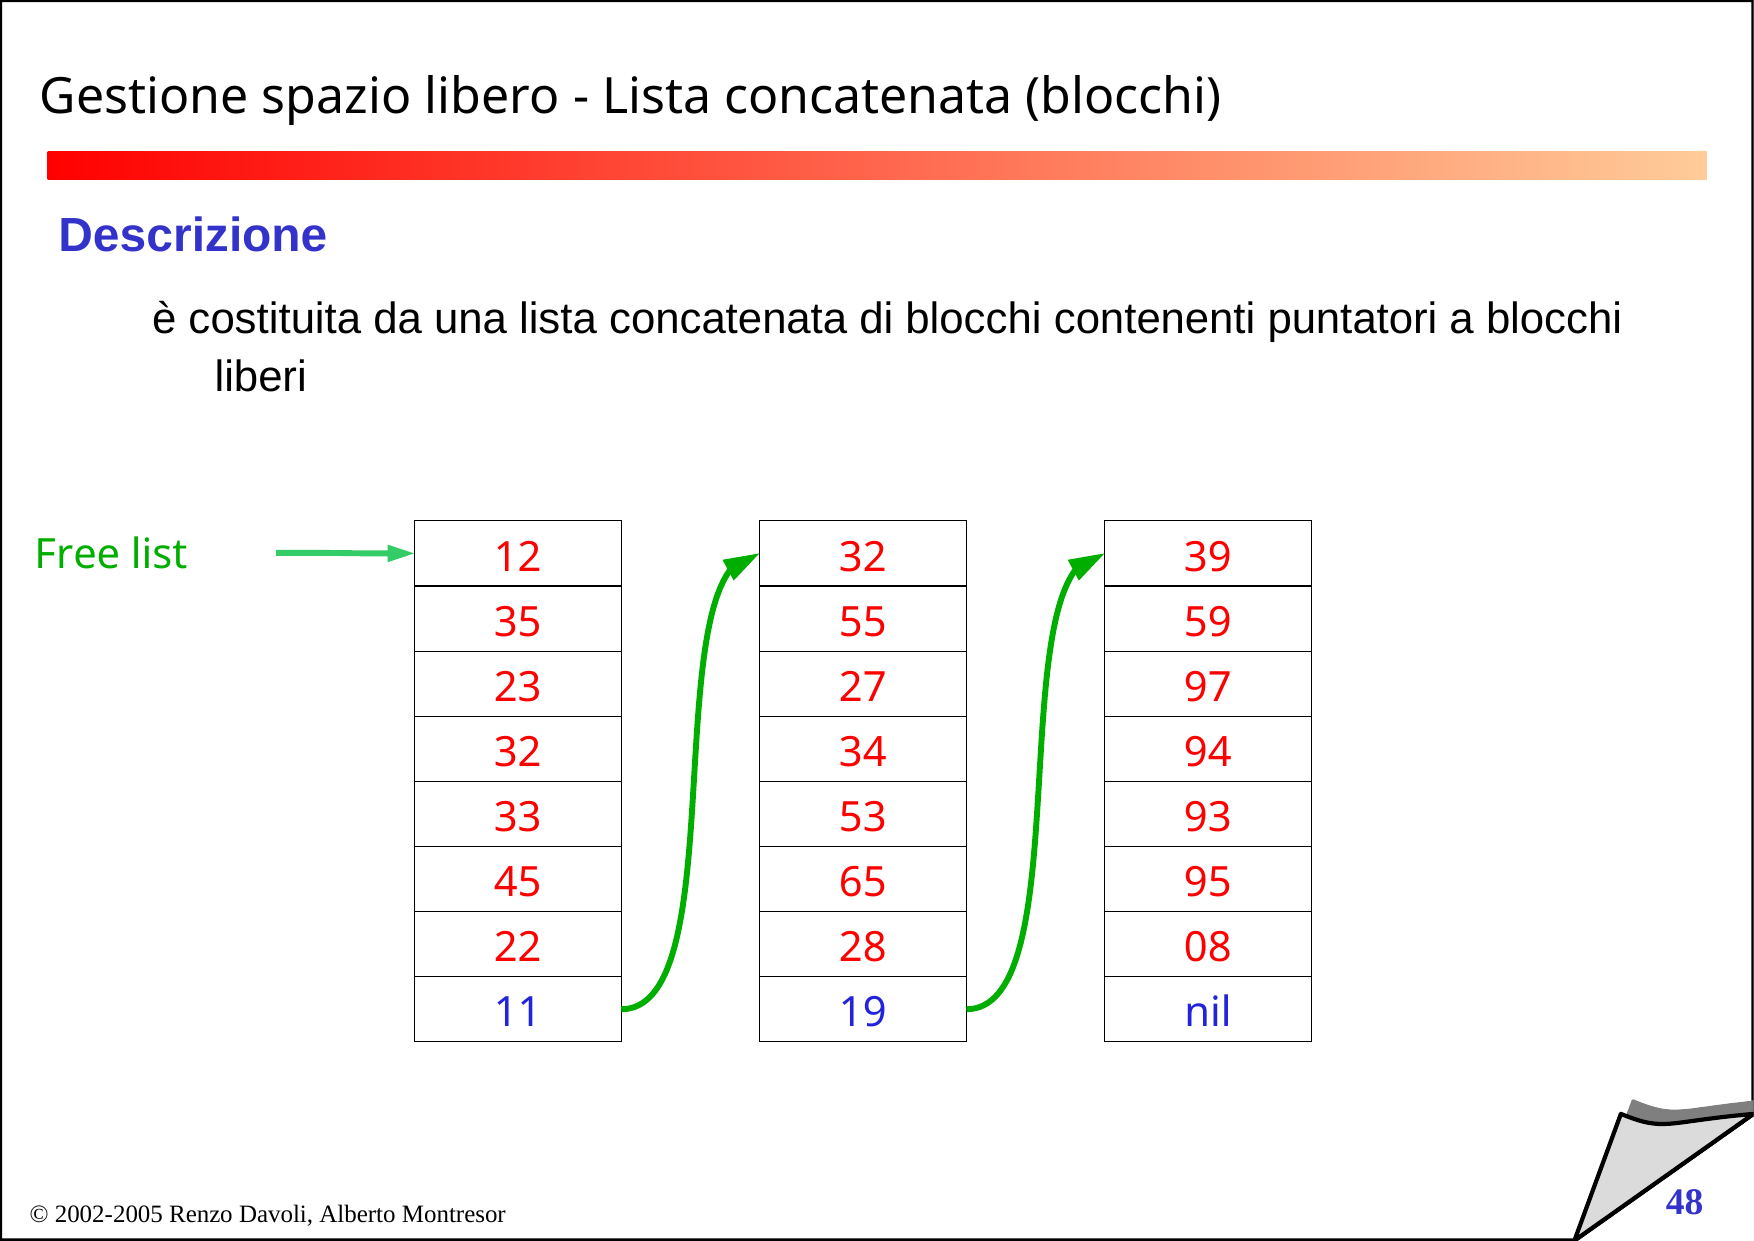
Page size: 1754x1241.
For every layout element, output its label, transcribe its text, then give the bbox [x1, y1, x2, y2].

text_box 93 [1104, 781, 1312, 846]
text_box 97 [1104, 651, 1312, 716]
text_box 35 [414, 586, 622, 651]
list Descrizione è costituita da una lista concatenata di blocchi contenenti puntatori a blocchi liberi [58, 206, 1695, 456]
text_box 22 [414, 911, 622, 976]
text_box 55 [759, 586, 967, 651]
text_box 53 [759, 781, 967, 846]
text_box 34 [759, 716, 967, 781]
text_box 11 [414, 976, 622, 1042]
text_box 12 [414, 520, 622, 586]
text_box nil [1104, 976, 1312, 1042]
text_box Start [1469, 152, 1474, 179]
text_box 23 [414, 651, 622, 716]
text_box 94 [1104, 716, 1312, 781]
text_box 32 [414, 716, 622, 781]
text_box 59 [1104, 586, 1312, 651]
text_box 45 [414, 846, 622, 911]
text_box 27 [759, 651, 967, 716]
text_box 6-11 [1074, 152, 1078, 179]
text_box 65 [759, 846, 967, 911]
text_box 28 [759, 911, 967, 976]
text_box 19 [759, 976, 967, 1042]
text_box 08 [1104, 911, 1312, 976]
text_box Free list [34, 520, 277, 585]
text_box 33 [414, 781, 622, 846]
text_box 32 [759, 520, 967, 586]
title Gestione spazio libero - Lista concatenata (blocchi) [40, 49, 1713, 144]
text_box 39 [1104, 520, 1312, 586]
text_box 95 [1104, 846, 1312, 911]
